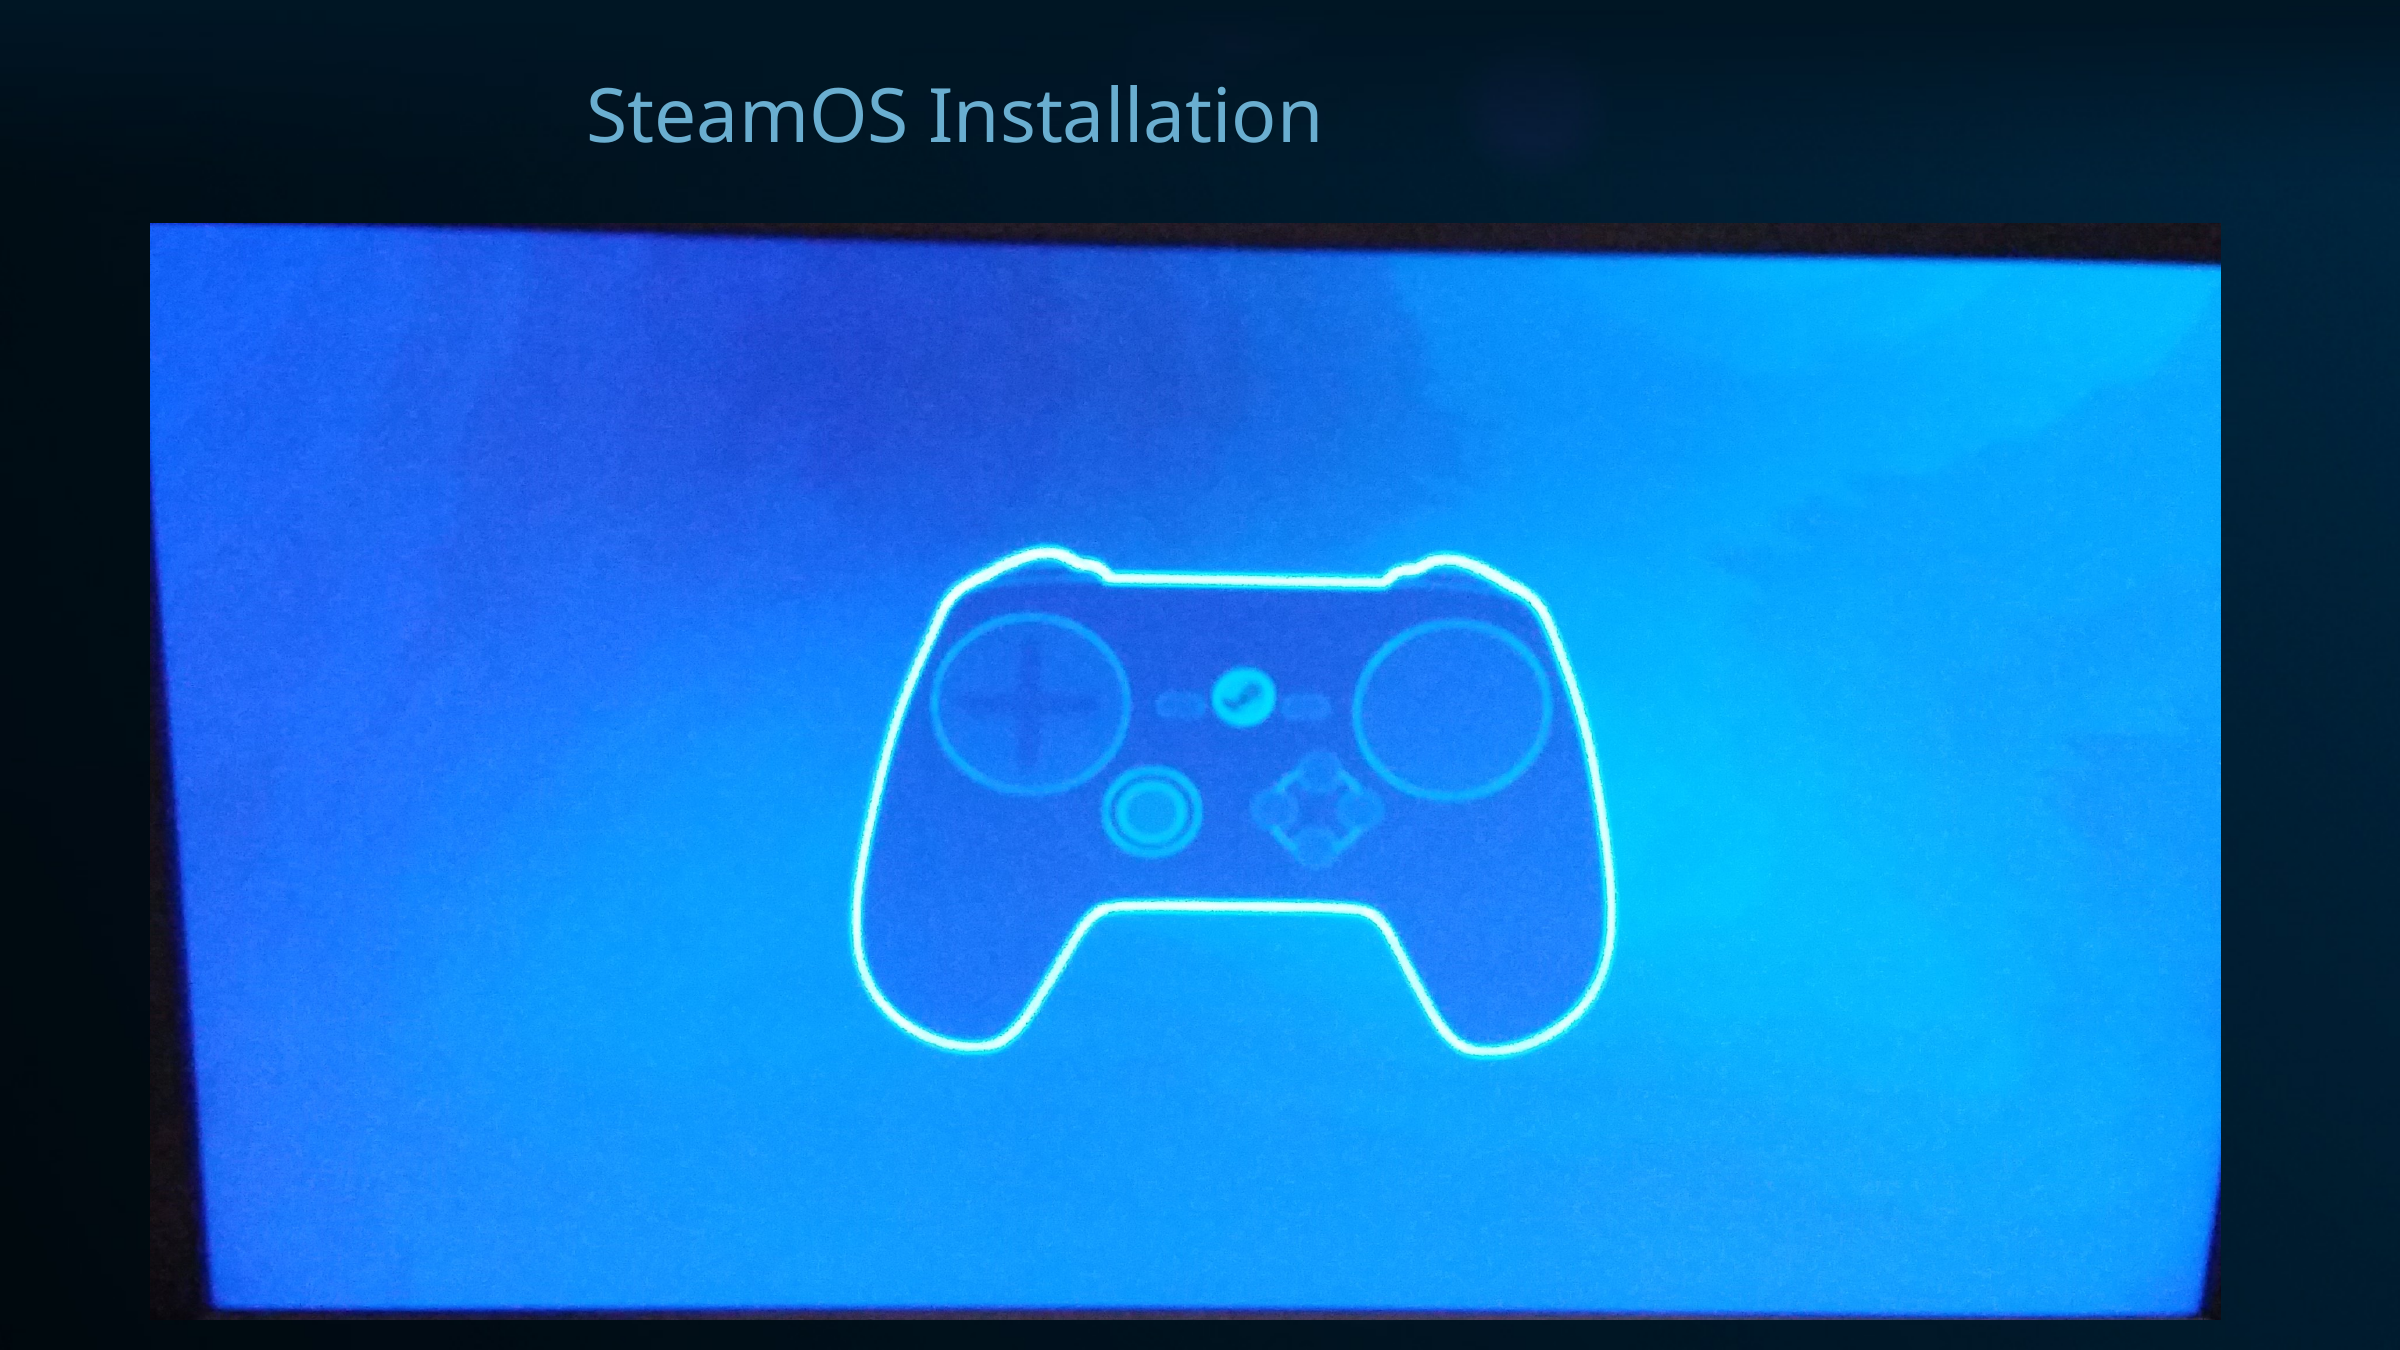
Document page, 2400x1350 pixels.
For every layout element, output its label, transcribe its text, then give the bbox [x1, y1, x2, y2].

text_box SteamOS Installation [571, 60, 1339, 166]
picture [0, 0, 2400, 1350]
